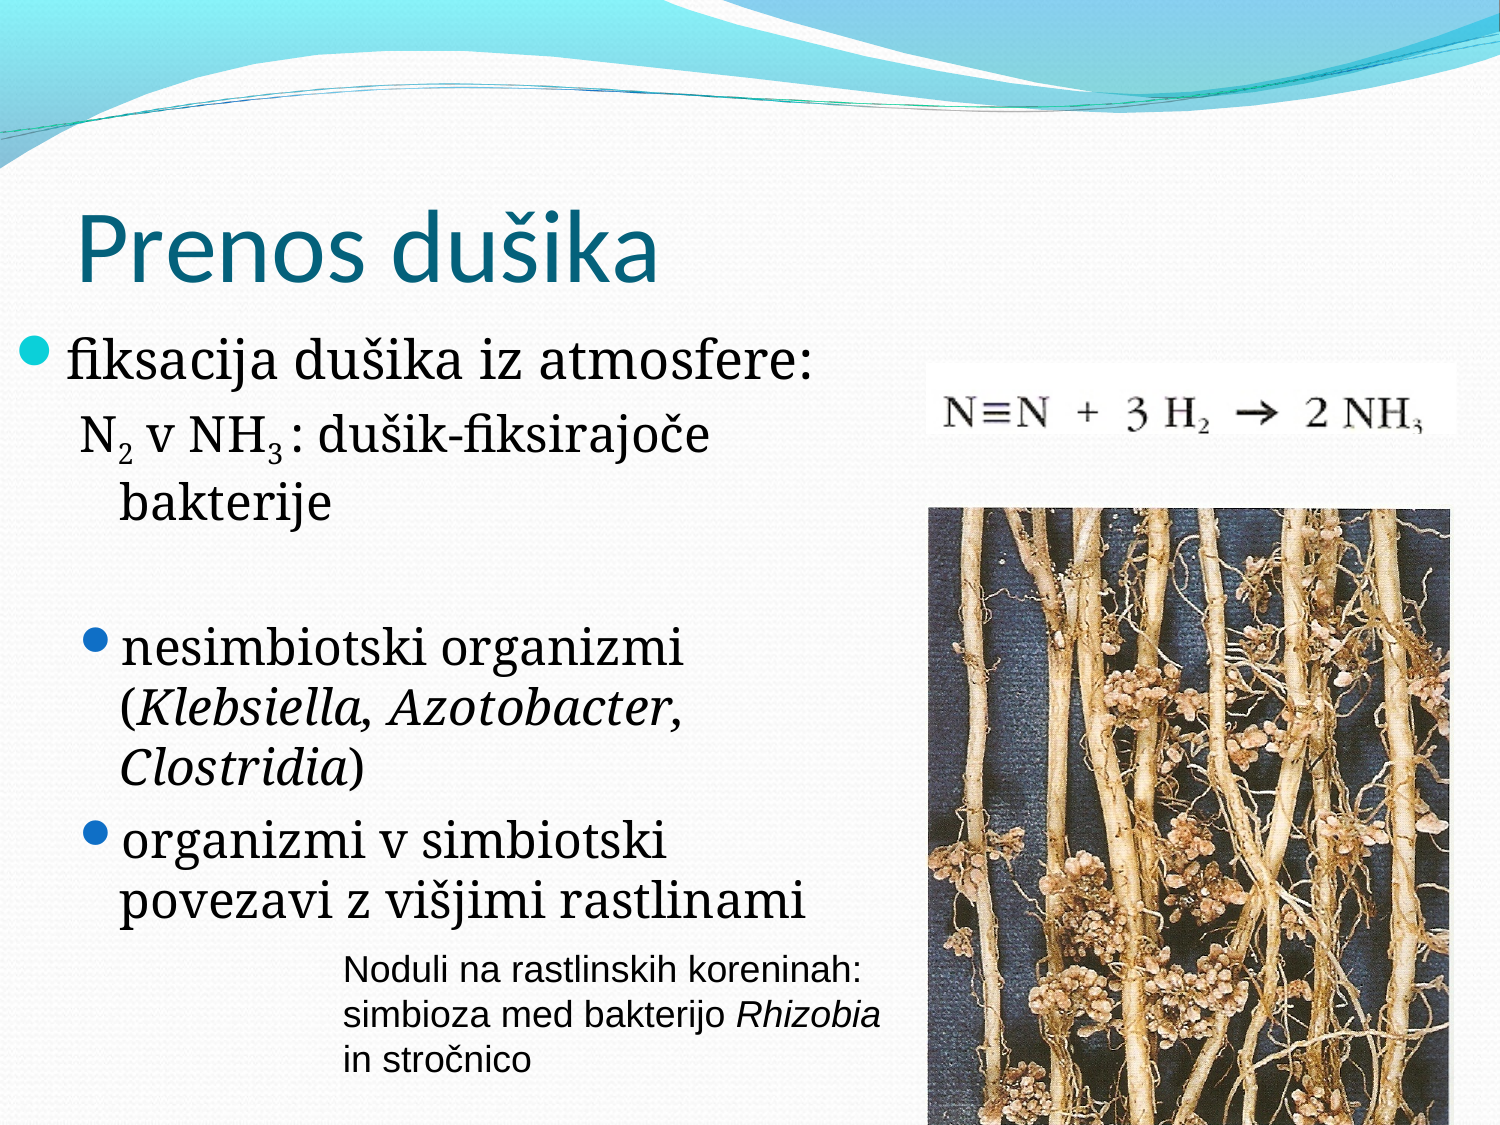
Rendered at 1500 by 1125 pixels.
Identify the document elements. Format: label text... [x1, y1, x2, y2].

picture [0, 0, 1500, 1125]
title Prenos dušika [75, 115, 1426, 304]
list fiksacija dušika iz atmosfere: N2 v NH3 : dušik-fiksirajoče bakterije nesimbiotski organizmi (Klebsiella, Azotobacter, Clostridia) organizmi v simbiotski povezavi z višjimi rastlinami [0, 317, 891, 1038]
text_box Noduli na rastlinskih koreninah: simbioza med bakterijo Rhizobia in stročnico [328, 937, 903, 1088]
